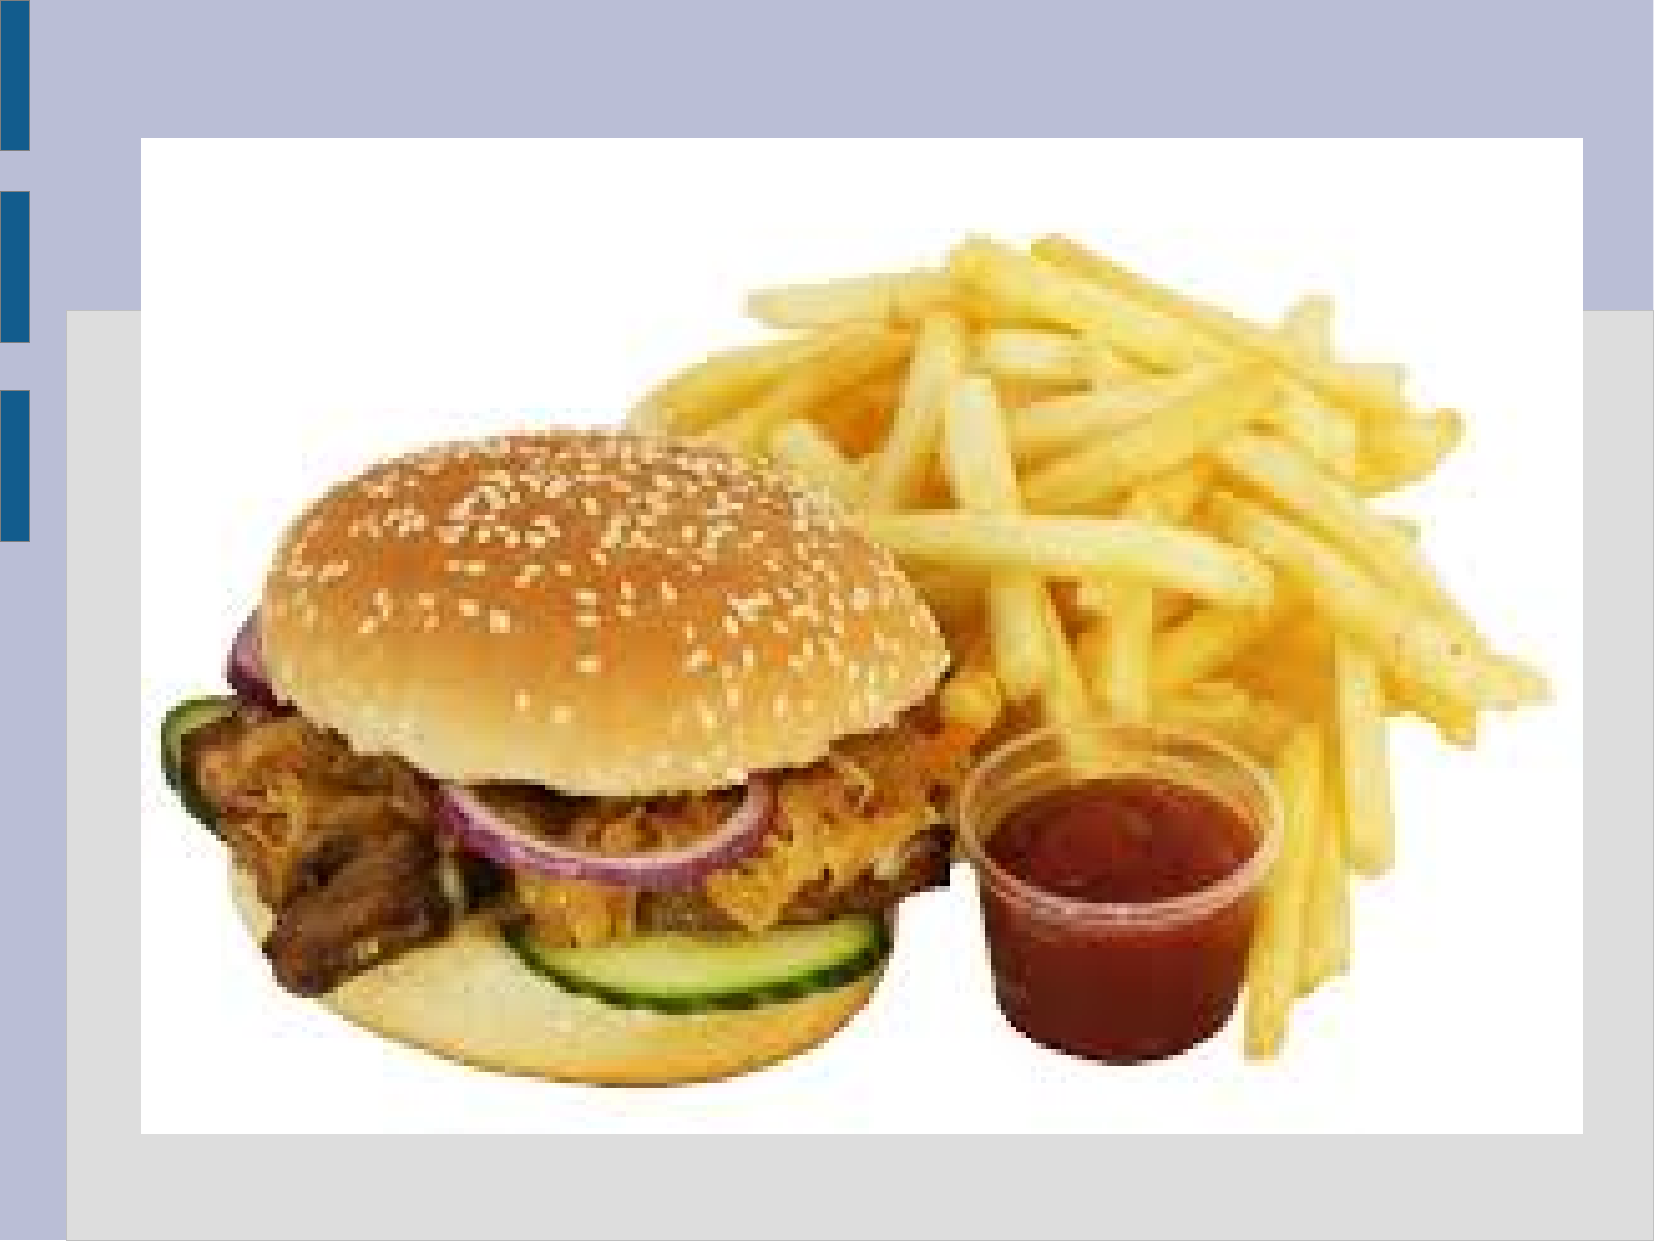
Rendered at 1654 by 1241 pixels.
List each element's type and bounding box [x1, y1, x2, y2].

picture [141, 138, 1583, 1134]
